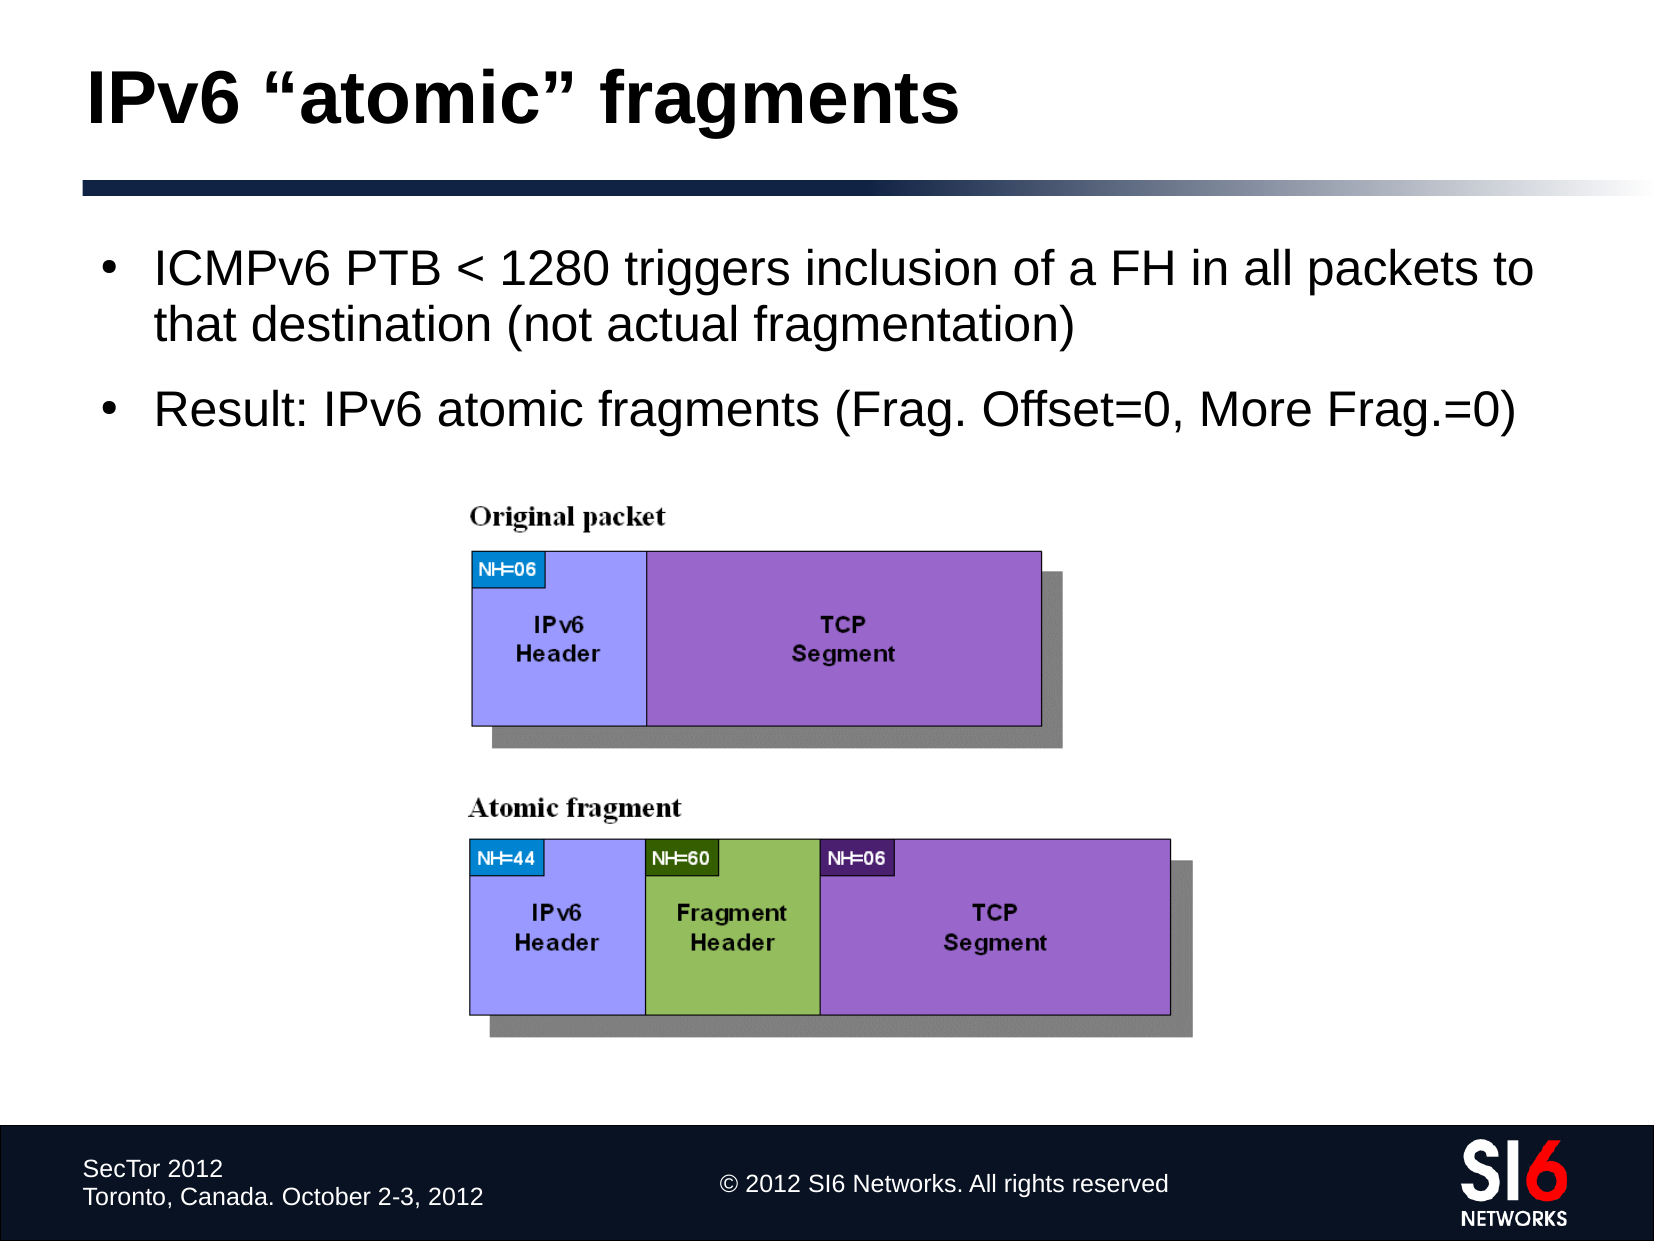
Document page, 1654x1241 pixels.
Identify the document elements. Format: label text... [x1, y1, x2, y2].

list ICMPv6 PTB < 1280 triggers inclusion of a FH in all packets to that destination (not actual fragmentation) Result: IPv6 atomic fragments (Frag. Offset=0, More Frag.=0) [82, 240, 1571, 1059]
title IPv6 “atomic” fragments [86, 30, 1576, 166]
picture [1461, 1139, 1567, 1226]
picture [459, 504, 1210, 1050]
